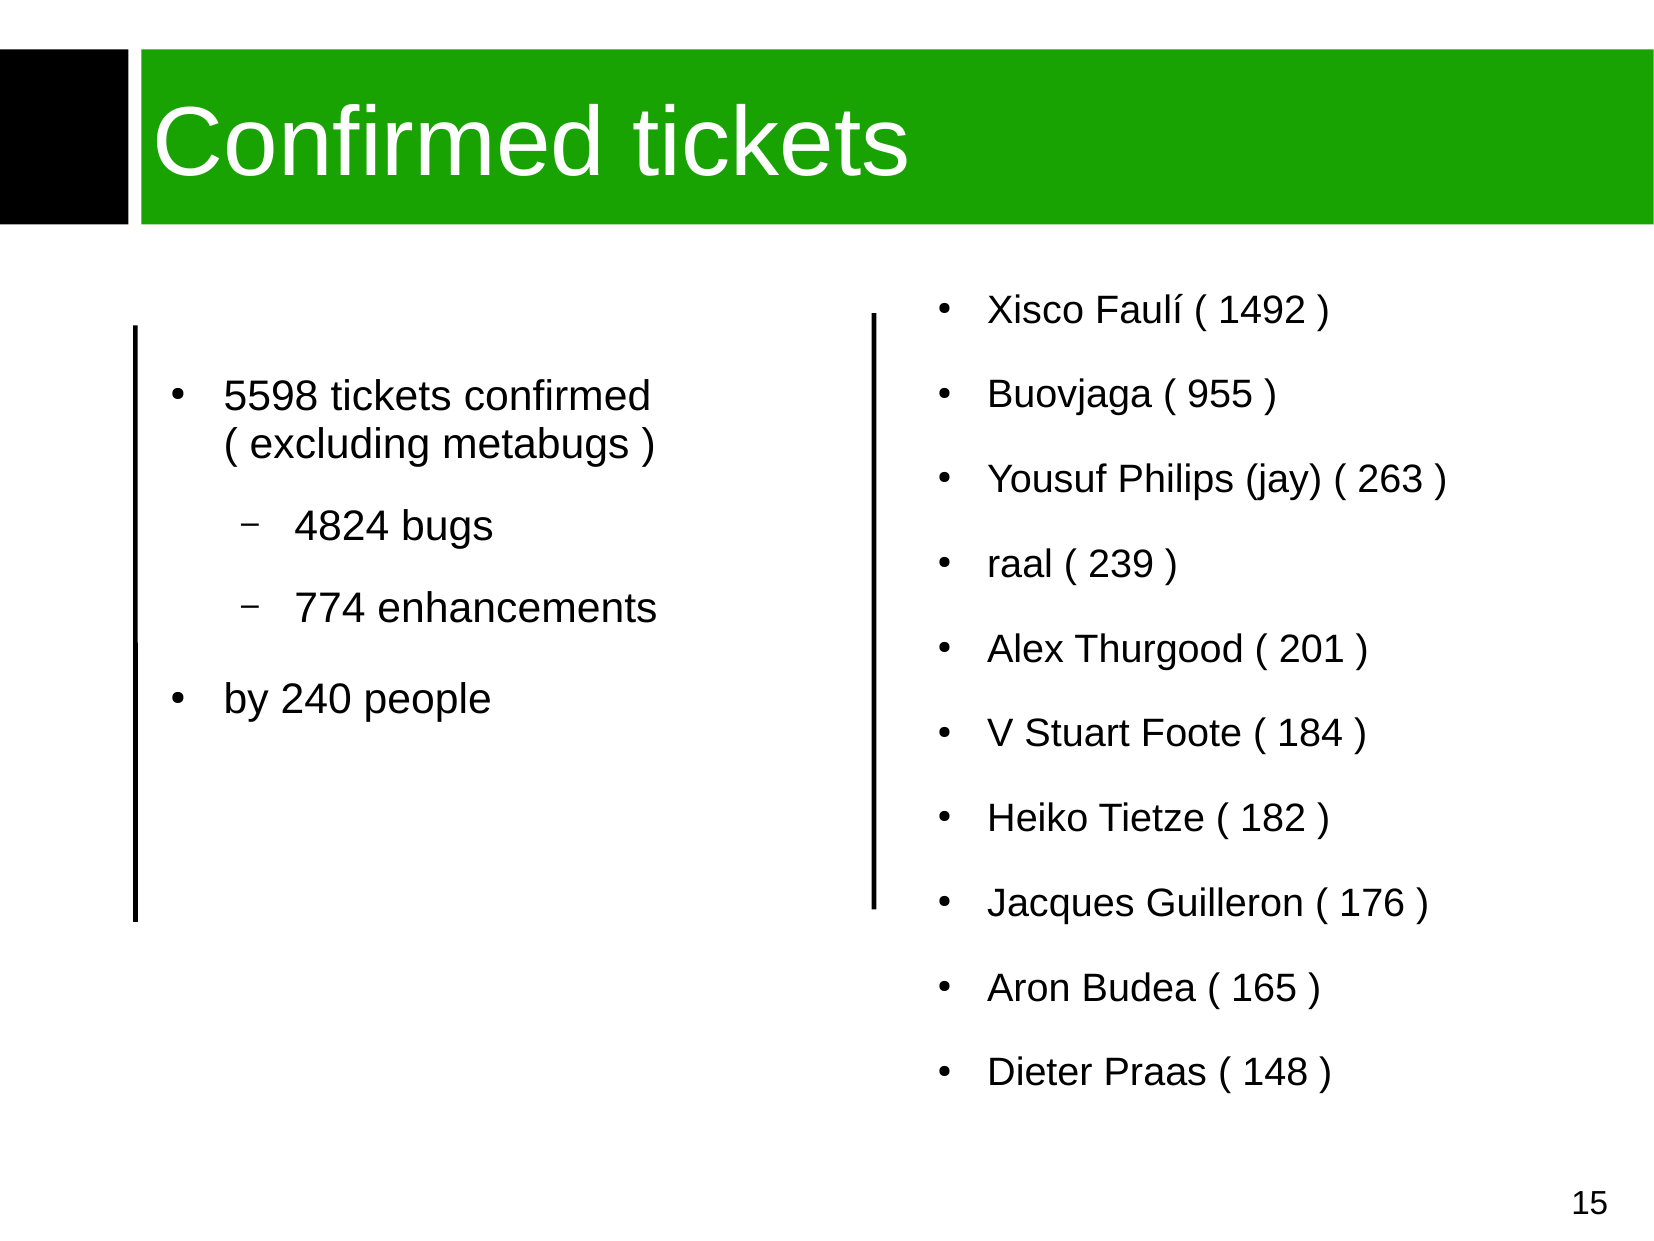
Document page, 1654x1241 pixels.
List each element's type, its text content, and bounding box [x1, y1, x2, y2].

list Xisco Faulí ( 1492 ) Buovjaga ( 955 ) Yousuf Philips (jay) ( 263 ) raal ( 239 ) Alex Thurgood ( 201 ) V Stuart Foote ( 184 ) Heiko Tietze ( 182 ) Jacques Guilleron ( 176 ) Aron Budea ( 165 ) Dieter Praas ( 148 ) [921, 287, 1576, 1100]
title Confirmed tickets [152, 68, 1641, 215]
list 5598 tickets confirmed ( excluding metabugs ) 4824 bugs 774 enhancements by 240 people [152, 280, 768, 1097]
